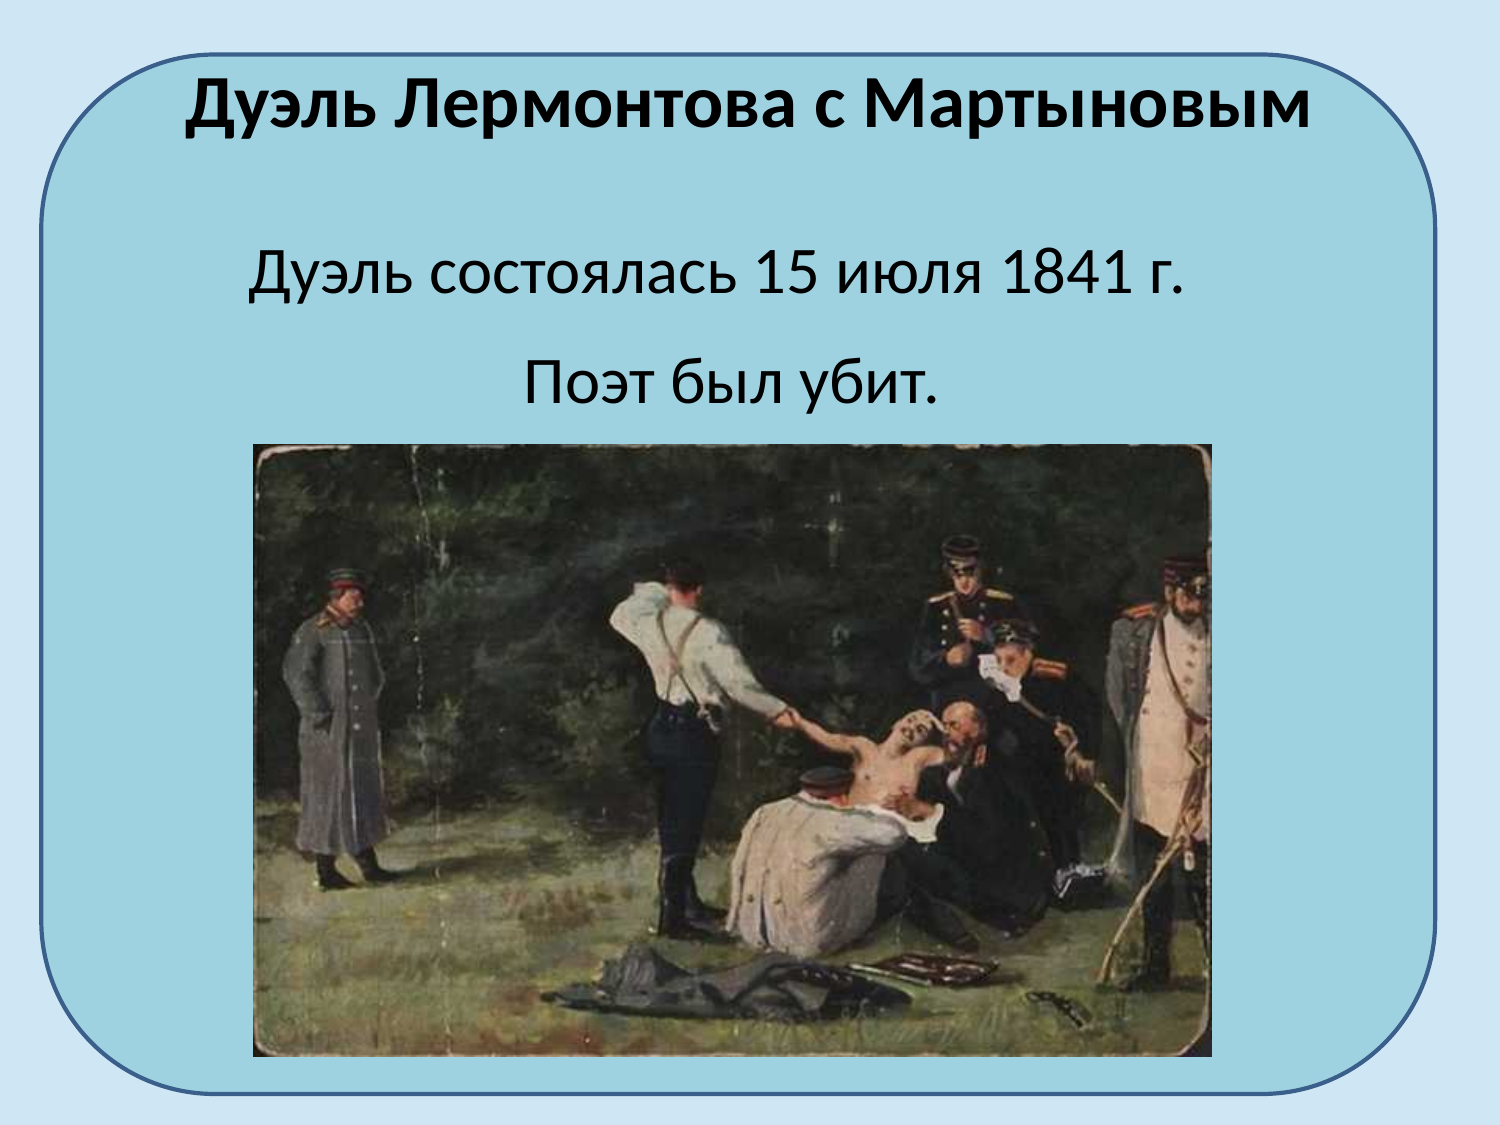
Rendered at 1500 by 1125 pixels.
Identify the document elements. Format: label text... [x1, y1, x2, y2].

title Дуэль Лермонтова с Мартыновым [75, 45, 1425, 233]
list Дуэль состоялась 15 июля 1841 г. Поэт был убит. [57, 219, 1408, 963]
picture [253, 444, 1212, 1057]
